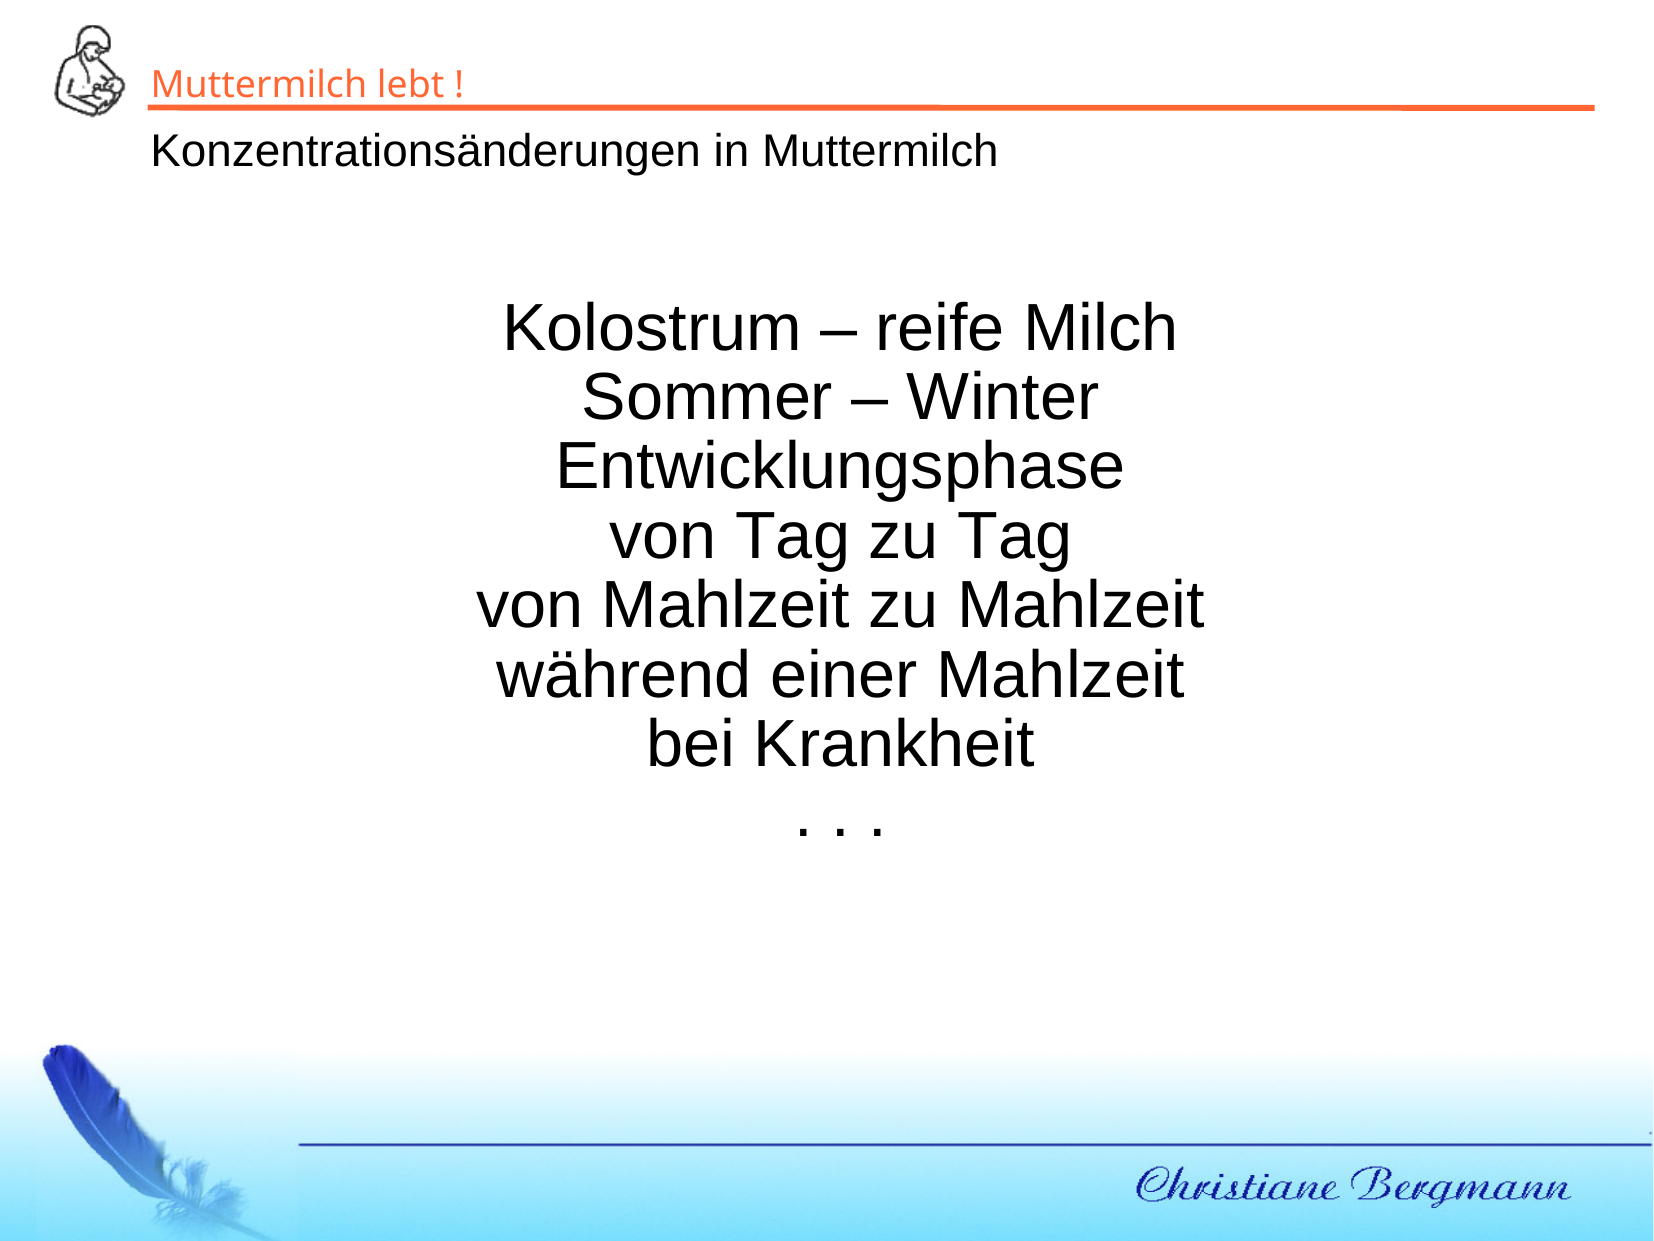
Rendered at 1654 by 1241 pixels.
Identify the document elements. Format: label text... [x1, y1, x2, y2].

text_box Konzentrationsänderungen in Muttermilch [135, 120, 1034, 184]
picture [0, 1033, 1654, 1241]
text_box Kolostrum – reife Milch Sommer – Winter Entwicklungsphase von Tag zu Tag von Mahlzeit zu Mahlzeit während einer Mahlzeit bei Krankheit . . . [129, 286, 1552, 858]
text_box Muttermilch lebt ! [135, 41, 531, 117]
picture [54, 24, 130, 119]
